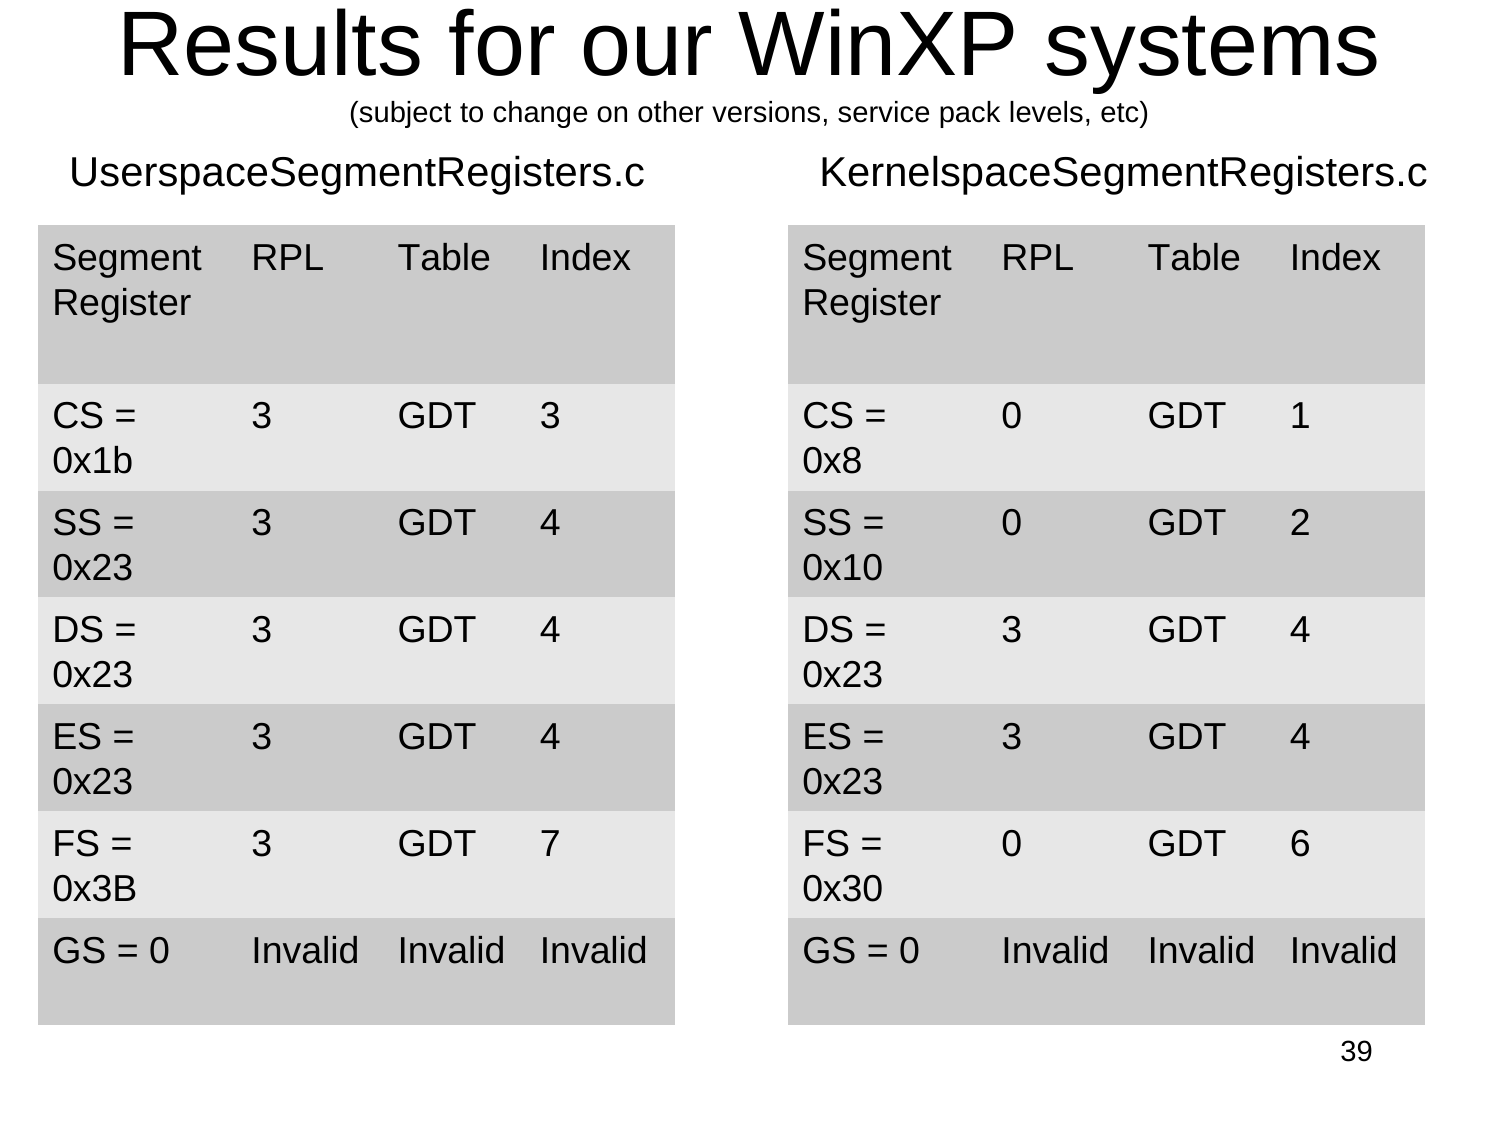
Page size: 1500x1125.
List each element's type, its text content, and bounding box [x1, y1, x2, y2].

table_cell GDT [383, 597, 525, 704]
table_cell GDT [383, 384, 525, 491]
table_cell GDT [1133, 811, 1275, 918]
table_cell ES = 0x23 [788, 704, 987, 811]
table_cell 3 [237, 597, 383, 704]
table_cell CS = 0x8 [788, 384, 987, 491]
table_cell 7 [525, 811, 675, 918]
table_cell 4 [1275, 597, 1425, 704]
table_header RPL [237, 225, 383, 384]
table_cell GDT [383, 491, 525, 597]
table_cell 3 [237, 491, 383, 597]
table_cell GS = 0 [788, 918, 987, 1025]
text_box <number> [1074, 1025, 1388, 1101]
table_cell GDT [1133, 704, 1275, 811]
table_header Index [1275, 225, 1425, 384]
table_cell CS = 0x1b [38, 384, 237, 491]
text_box UserspaceSegmentRegisters.c [54, 137, 661, 203]
table_cell SS = 0x23 [38, 491, 237, 597]
table_cell 3 [987, 704, 1133, 811]
table_cell Invalid [987, 918, 1133, 1025]
table_cell Invalid [383, 918, 525, 1025]
table_cell 3 [237, 704, 383, 811]
table_cell GDT [383, 704, 525, 811]
table_cell SS = 0x10 [788, 491, 987, 597]
table_cell 3 [987, 597, 1133, 704]
table_header Table [1133, 225, 1275, 384]
table_cell 0 [987, 384, 1133, 491]
table_cell 2 [1275, 491, 1425, 597]
text_box KernelspaceSegmentRegisters.c [804, 137, 1444, 203]
table_cell Invalid [525, 918, 675, 1025]
table_cell 4 [525, 704, 675, 811]
title Results for our WinXP systems (subject to change on other versions, service pack levels, etc) [0, 0, 1500, 150]
table_cell Invalid [1275, 918, 1425, 1025]
table_header Index [525, 225, 675, 384]
table_cell 4 [1275, 704, 1425, 811]
table_cell DS = 0x23 [788, 597, 987, 704]
table_cell 4 [525, 491, 675, 597]
table_cell 1 [1275, 384, 1425, 491]
table_cell GDT [383, 811, 525, 918]
table_cell FS = 0x30 [788, 811, 987, 918]
table_cell 0 [987, 811, 1133, 918]
table_cell GS = 0 [38, 918, 237, 1025]
table_cell 3 [237, 811, 383, 918]
table_cell 4 [525, 597, 675, 704]
table_cell FS = 0x3B [38, 811, 237, 918]
table_cell 6 [1275, 811, 1425, 918]
table_cell ES = 0x23 [38, 704, 237, 811]
table_header RPL [987, 225, 1133, 384]
table_cell 3 [525, 384, 675, 491]
table_cell Invalid [237, 918, 383, 1025]
table_cell Invalid [1133, 918, 1275, 1025]
table_cell 0 [987, 491, 1133, 597]
table_header Segment Register [788, 225, 987, 384]
table_header Table [383, 225, 525, 384]
table_header Segment Register [38, 225, 237, 384]
table_cell DS = 0x23 [38, 597, 237, 704]
table_cell GDT [1133, 491, 1275, 597]
table_cell GDT [1133, 597, 1275, 704]
table_cell GDT [1133, 384, 1275, 491]
table_cell 3 [237, 384, 383, 491]
